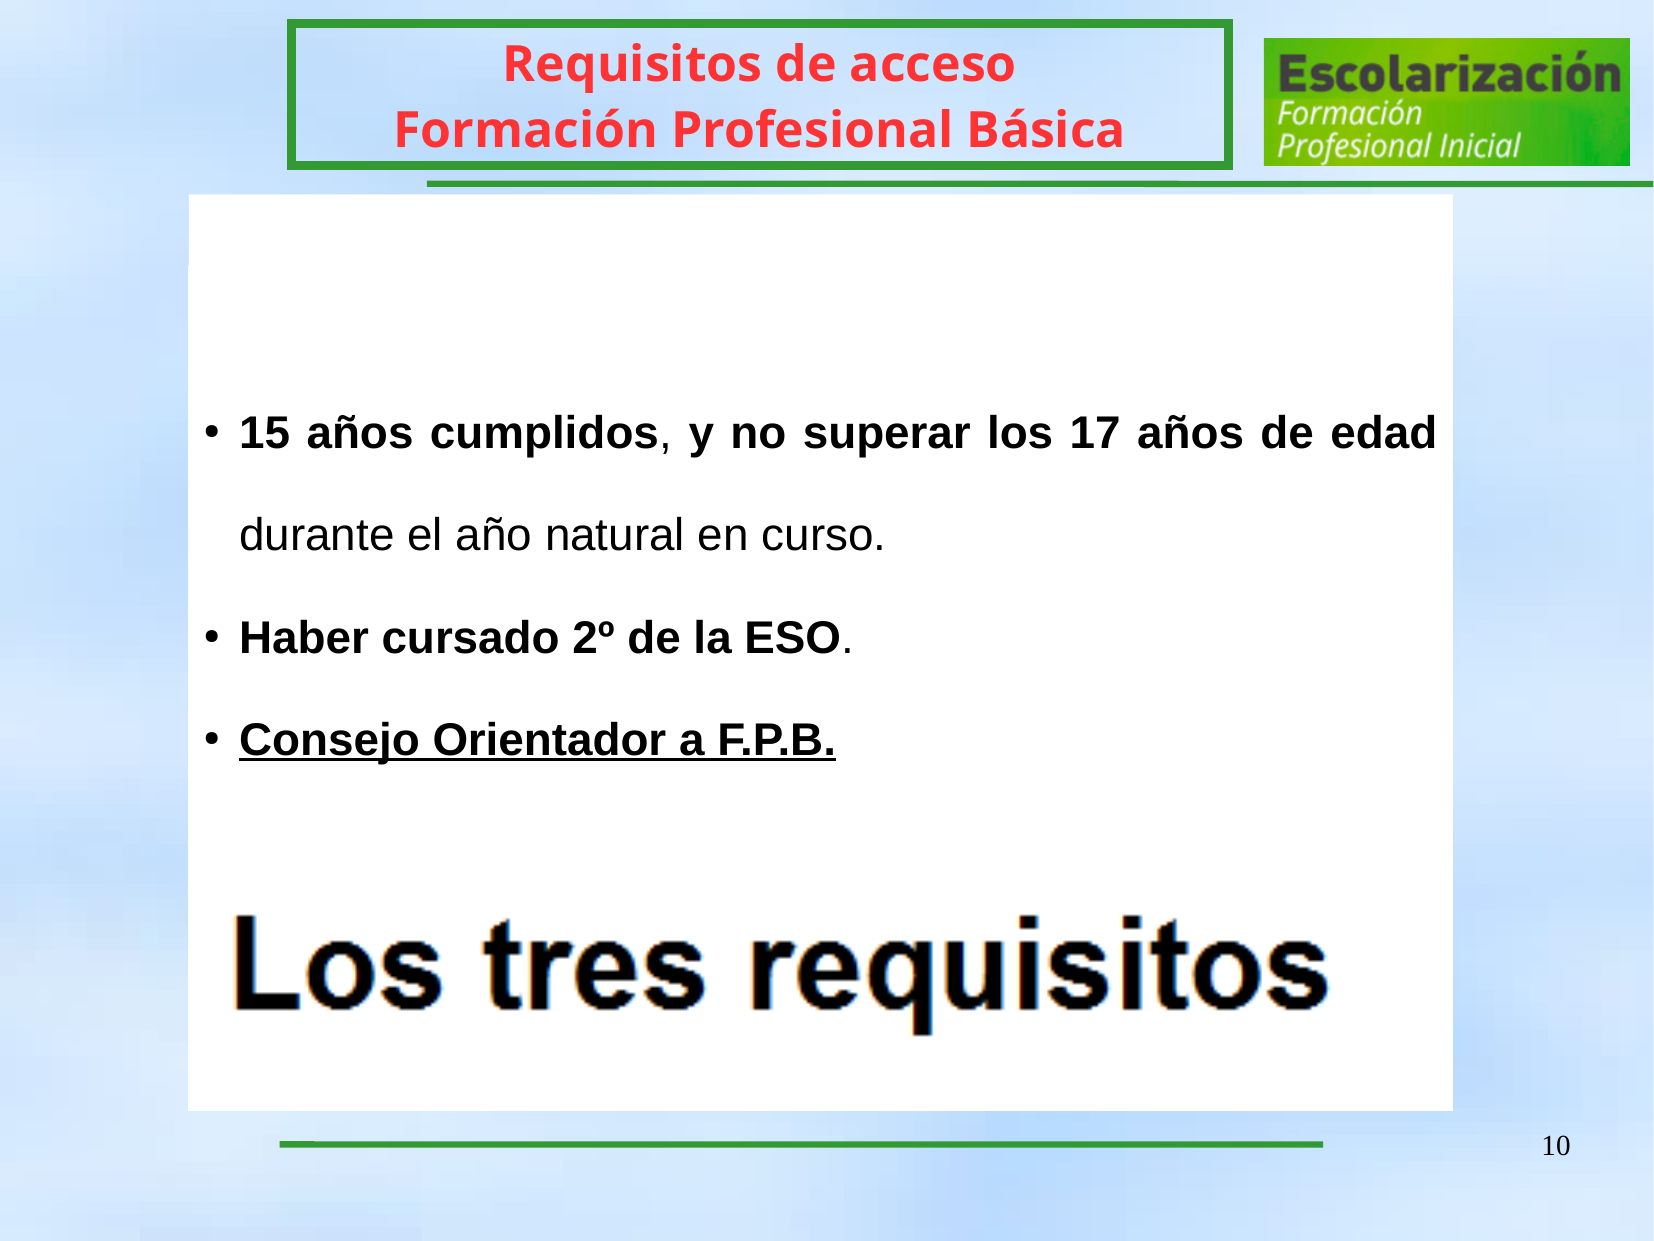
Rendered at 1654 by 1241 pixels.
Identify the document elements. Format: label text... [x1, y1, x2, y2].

picture [0, 0, 1654, 1241]
text_box Requisitos de acceso Formación Profesional Básica [291, 23, 1229, 166]
text_box 15 años cumplidos, y no superar los 17 años de edad durante el año natural en curso. Haber cursado 2º de la ESO. Consejo Orientador a F.P.B. [188, 194, 1453, 888]
